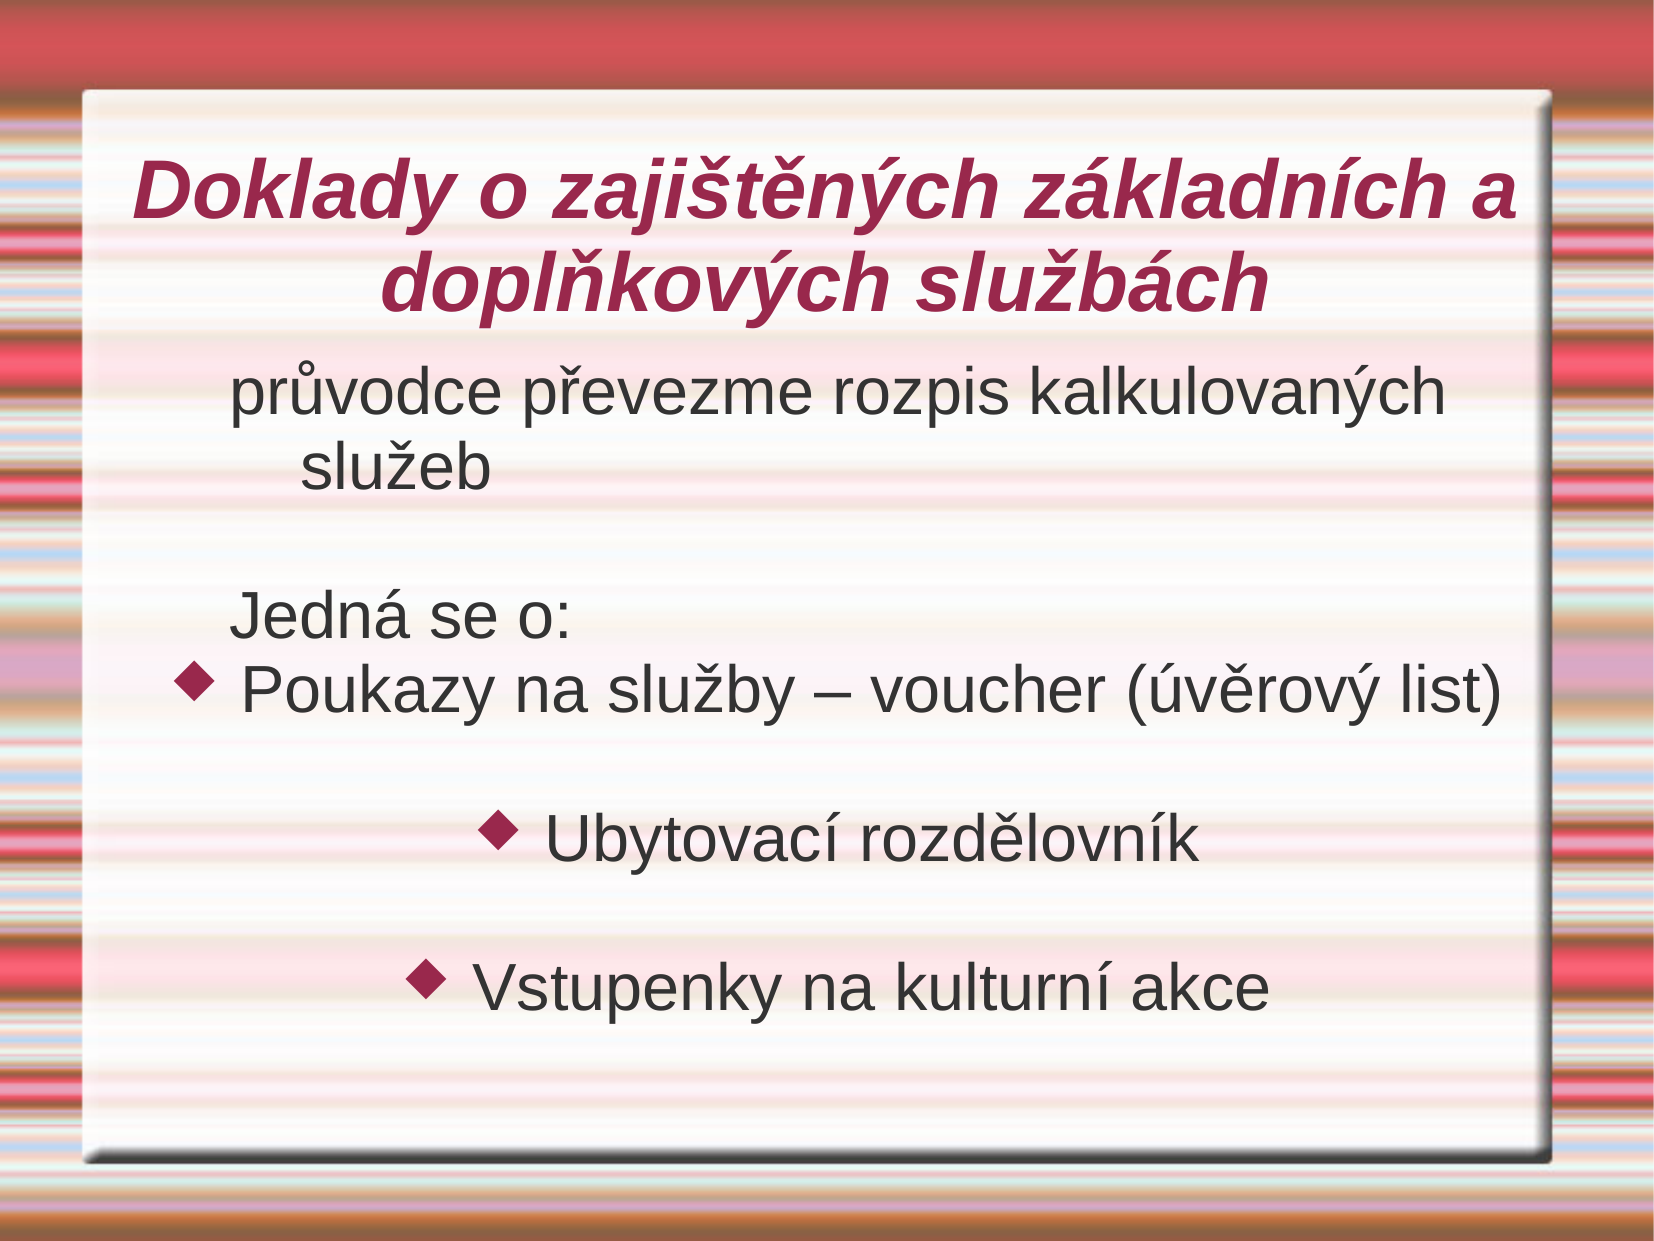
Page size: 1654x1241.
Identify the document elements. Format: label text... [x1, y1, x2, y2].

list průvodce převezme rozpis kalkulovaných služeb Jedná se o: Poukazy na služby – voucher (úvěrový list) Ubytovací rozdělovník Vstupenky na kulturní akce [134, 350, 1516, 1118]
title Doklady o zajištěných základních a doplňkových službách [118, 138, 1534, 325]
